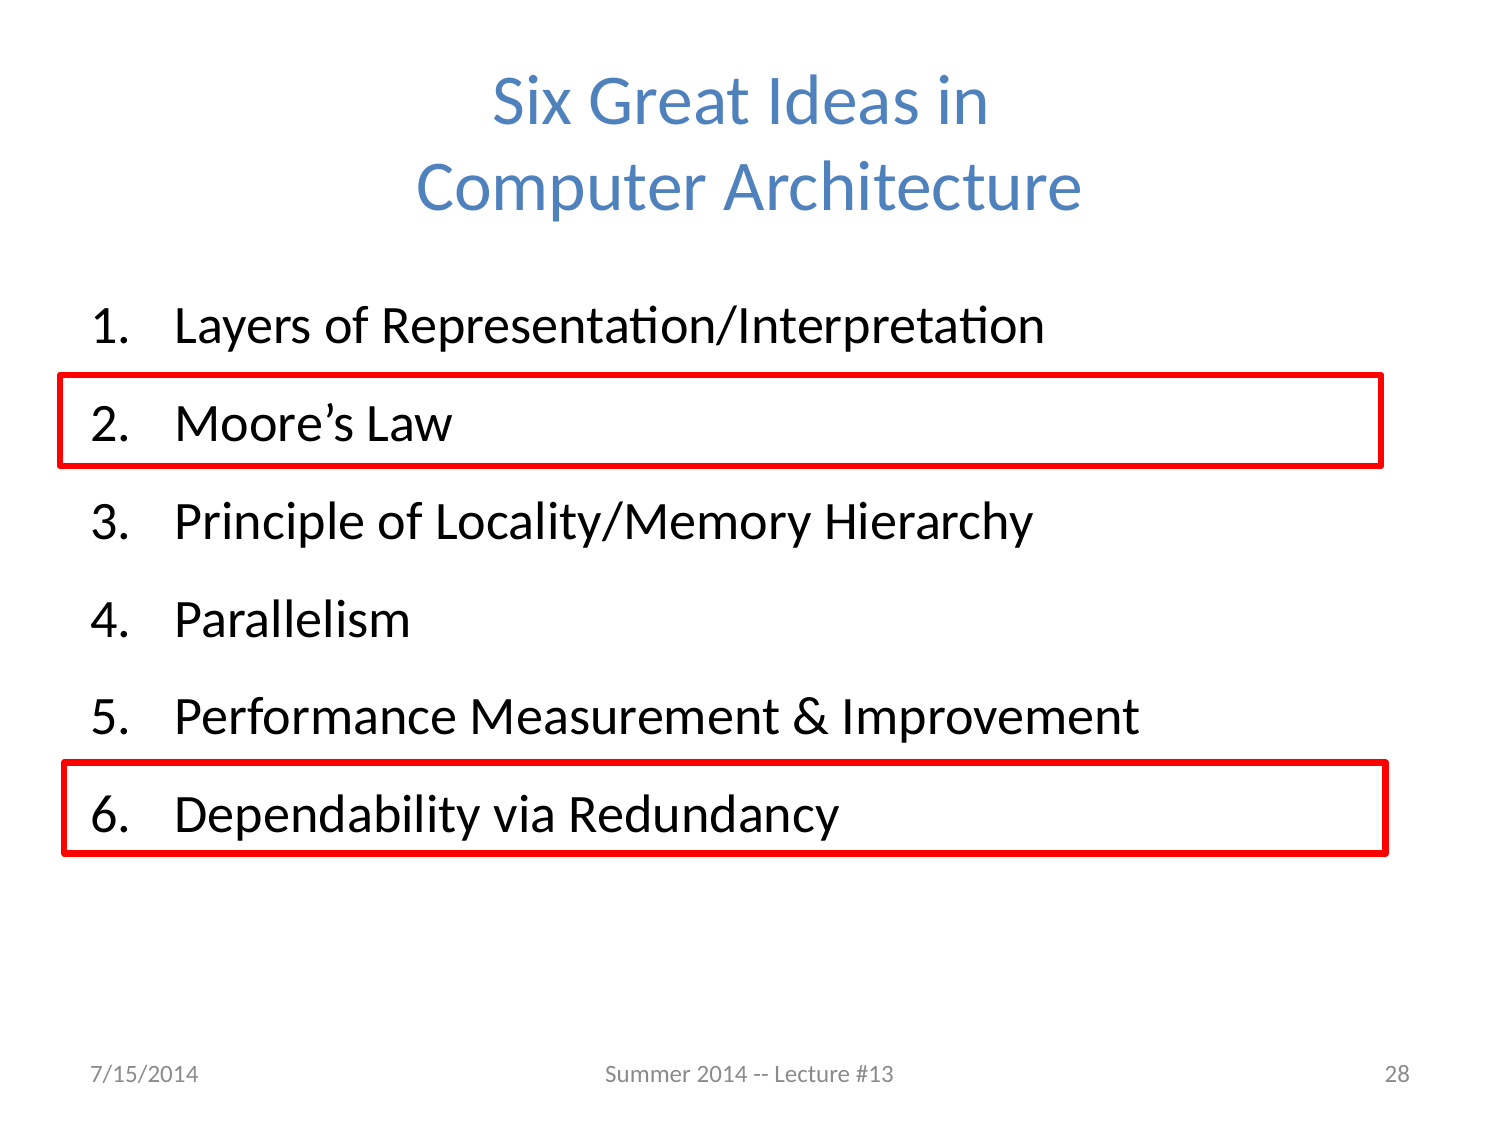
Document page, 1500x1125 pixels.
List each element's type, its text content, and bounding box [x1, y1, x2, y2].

list Layers of Representation/Interpretation Moore’s Law Principle of Locality/Memory Hierarchy Parallelism Performance Measurement & Improvement Dependability via Redundancy [75, 766, 1382, 850]
list Layers of Representation/Interpretation Moore’s Law Principle of Locality/Memory Hierarchy Parallelism Performance Measurement & Improvement Dependability via Redundancy [75, 262, 1425, 1005]
footer Summer 2014 -- Lecture #13 [512, 1042, 988, 1103]
slide_number 7/15/2014 [75, 1042, 425, 1103]
slide_number <number> [1074, 1042, 1425, 1103]
title Six Great Ideas in Computer Architecture [0, 45, 1500, 233]
list Layers of Representation/Interpretation Moore’s Law Principle of Locality/Memory Hierarchy Parallelism Performance Measurement & Improvement Dependability via Redundancy [75, 378, 1378, 463]
